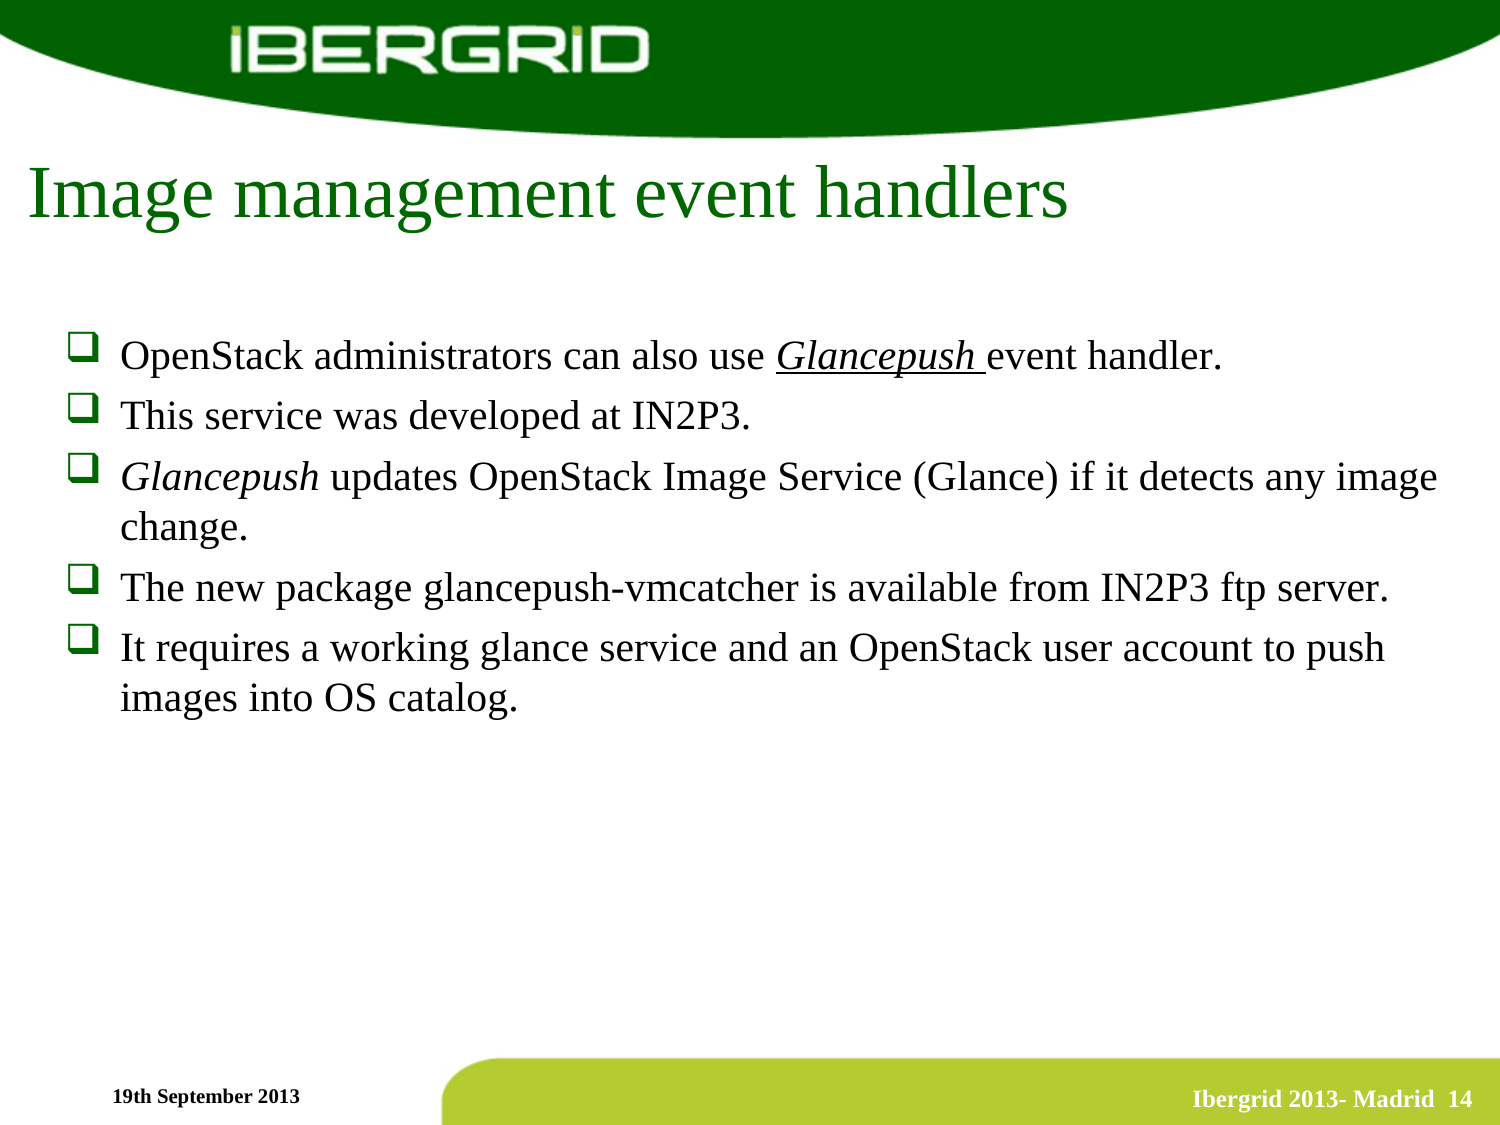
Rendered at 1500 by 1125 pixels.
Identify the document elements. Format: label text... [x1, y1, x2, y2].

text_box Ibergrid 2013- Madrid <number> [1125, 1074, 1488, 1125]
text_box OpenStack administrators can also use Glancepush event handler. This service was developed at IN2P3. Glancepush updates OpenStack Image Service (Glance) if it detects any image change. The new package glancepush-vmcatcher is available from IN2P3 ftp server. It requires a working glance service and an OpenStack user account to push images into OS catalog. [50, 259, 1463, 1026]
picture [0, 0, 1500, 1125]
text_box Image management event handlers [12, 134, 1288, 240]
text_box 19th September 2013 [49, 1074, 363, 1113]
